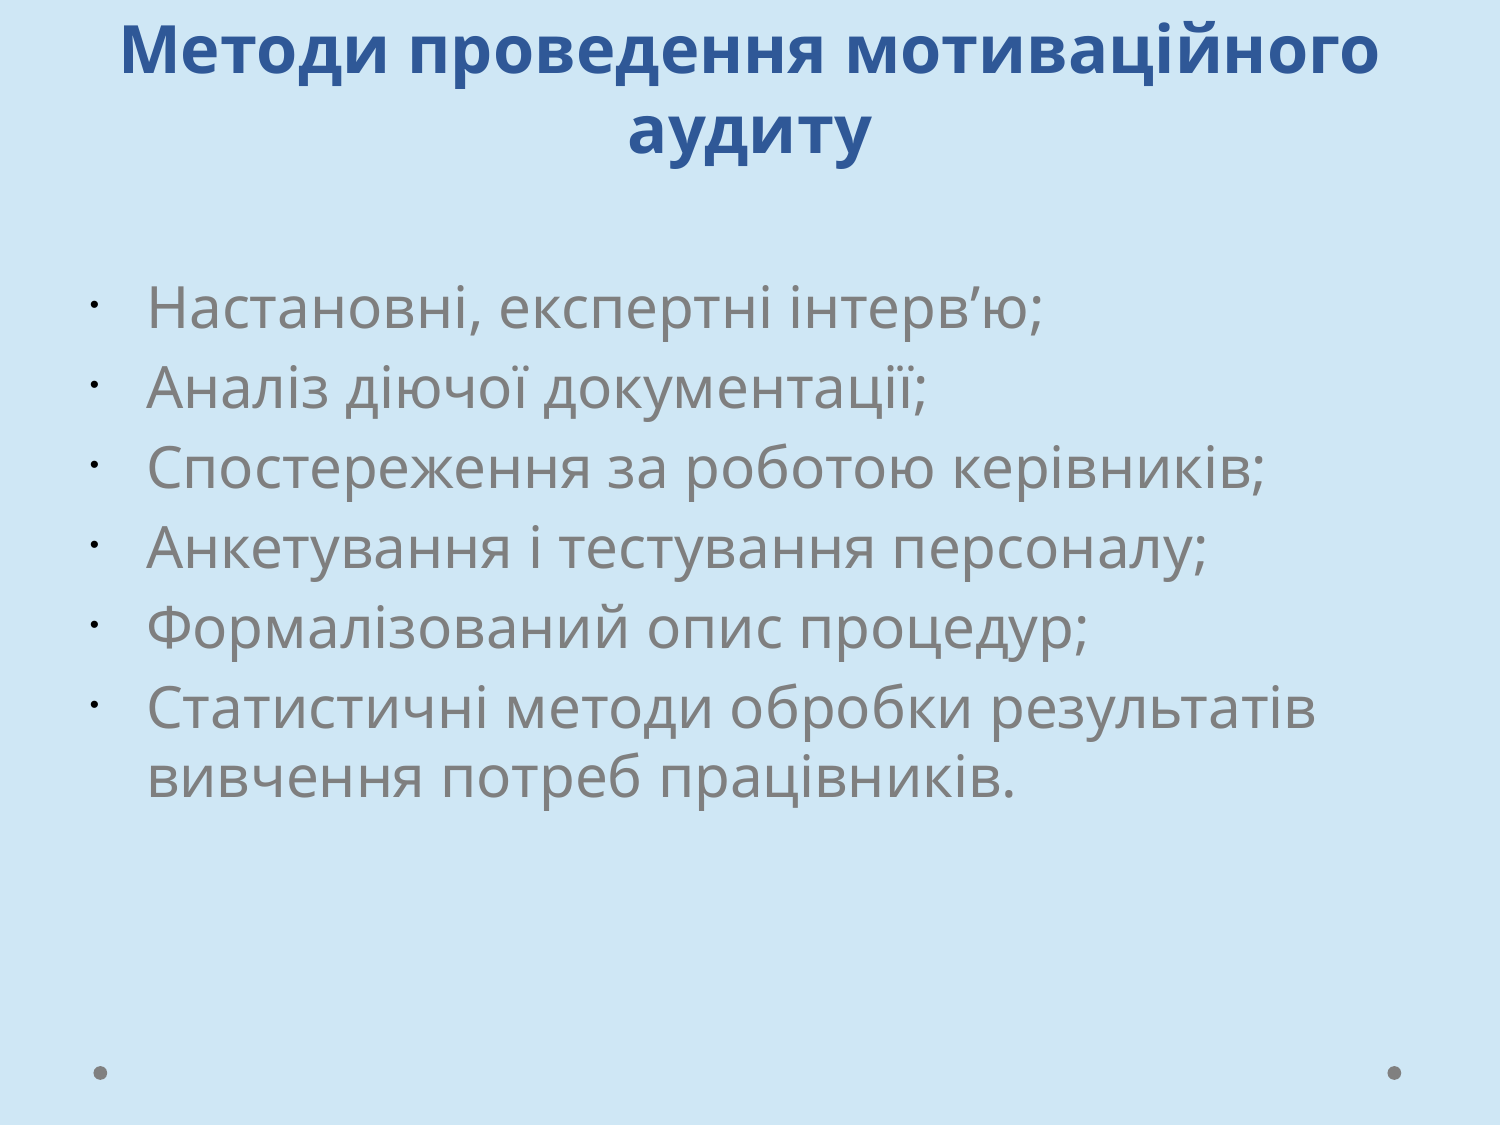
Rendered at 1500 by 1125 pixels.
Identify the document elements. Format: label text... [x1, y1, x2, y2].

title Методи проведення мотиваційного аудиту [75, 0, 1425, 262]
list Настановні, експертні інтерв’ю; Аналіз діючої документації; Спостереження за роботою керівників; Анкетування і тестування персоналу; Формалізований опис процедур; Статистичні методи обробки результатів вивчення потреб працівників. [75, 262, 1425, 1005]
